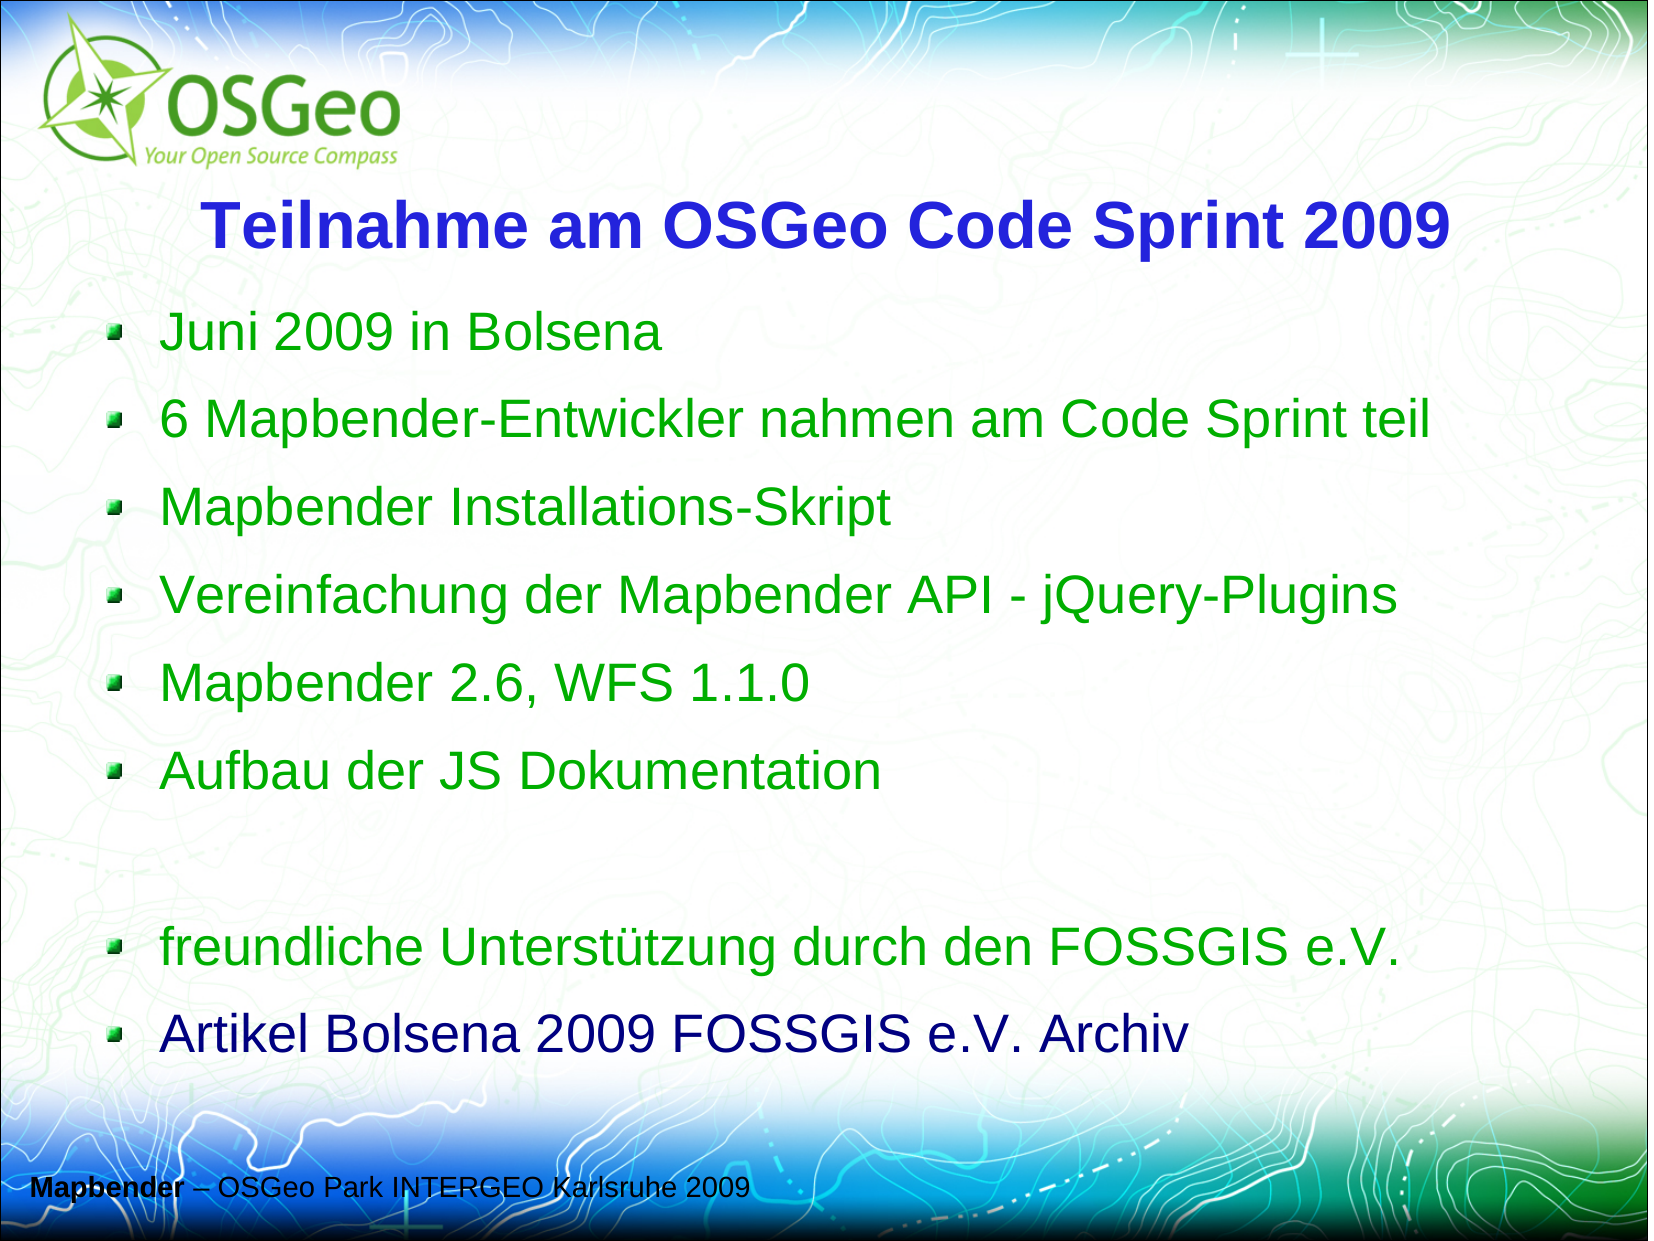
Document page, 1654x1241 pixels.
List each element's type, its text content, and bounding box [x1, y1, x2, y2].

picture [1, 1, 1647, 1240]
title Teilnahme am OSGeo Code Sprint 2009 [82, 138, 1571, 314]
list Juni 2009 in Bolsena 6 Mapbender-Entwickler nahmen am Code Sprint teil Mapbender Installations-Skript Vereinfachung der Mapbender API - jQuery-Plugins Mapbender 2.6, WFS 1.1.0 Aufbau der JS Dokumentation freundliche Unterstützung durch den FOSSGIS e.V. Artikel Bolsena 2009 FOSSGIS e.V. Archiv [88, 301, 1577, 1125]
